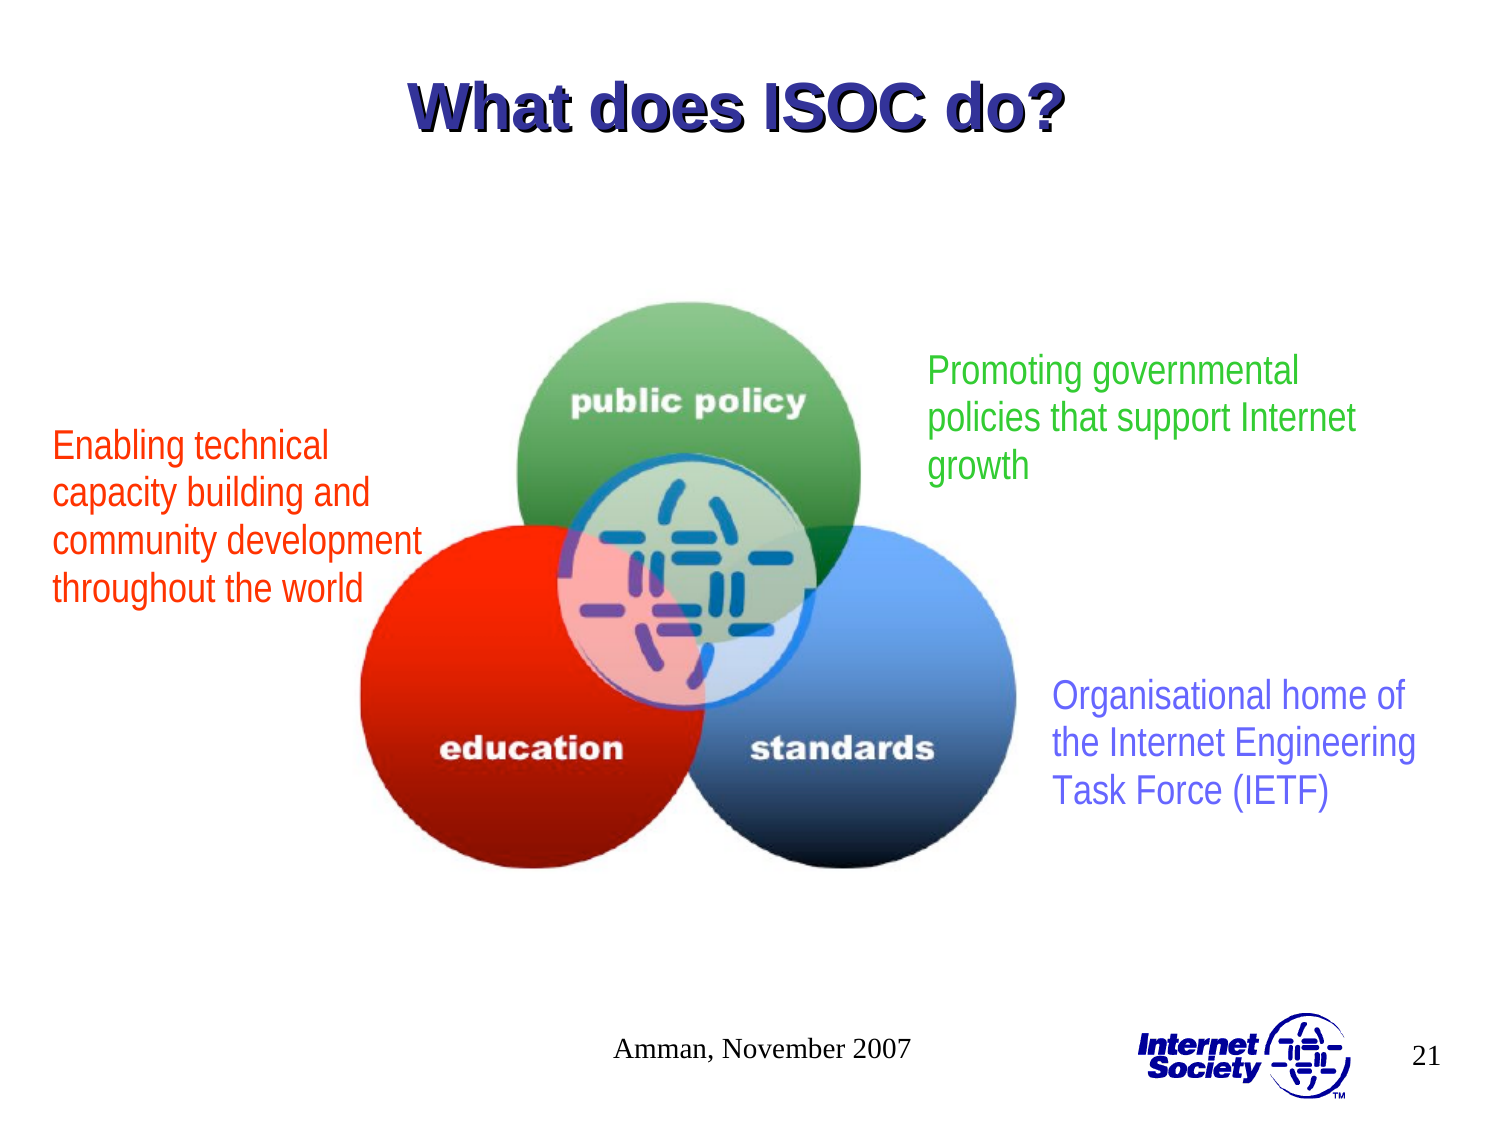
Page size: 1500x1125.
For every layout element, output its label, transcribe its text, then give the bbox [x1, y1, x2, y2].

title What does ISOC do? [99, 24, 1375, 188]
picture [1137, 1012, 1351, 1099]
text_box Promoting governmental policies that support Internet growth [912, 337, 1397, 497]
text_box Organisational home of the Internet Engineering Task Force (IETF) [1037, 662, 1452, 822]
picture [300, 288, 1074, 897]
text_box Enabling technical capacity building and community development throughout the world [37, 412, 440, 620]
